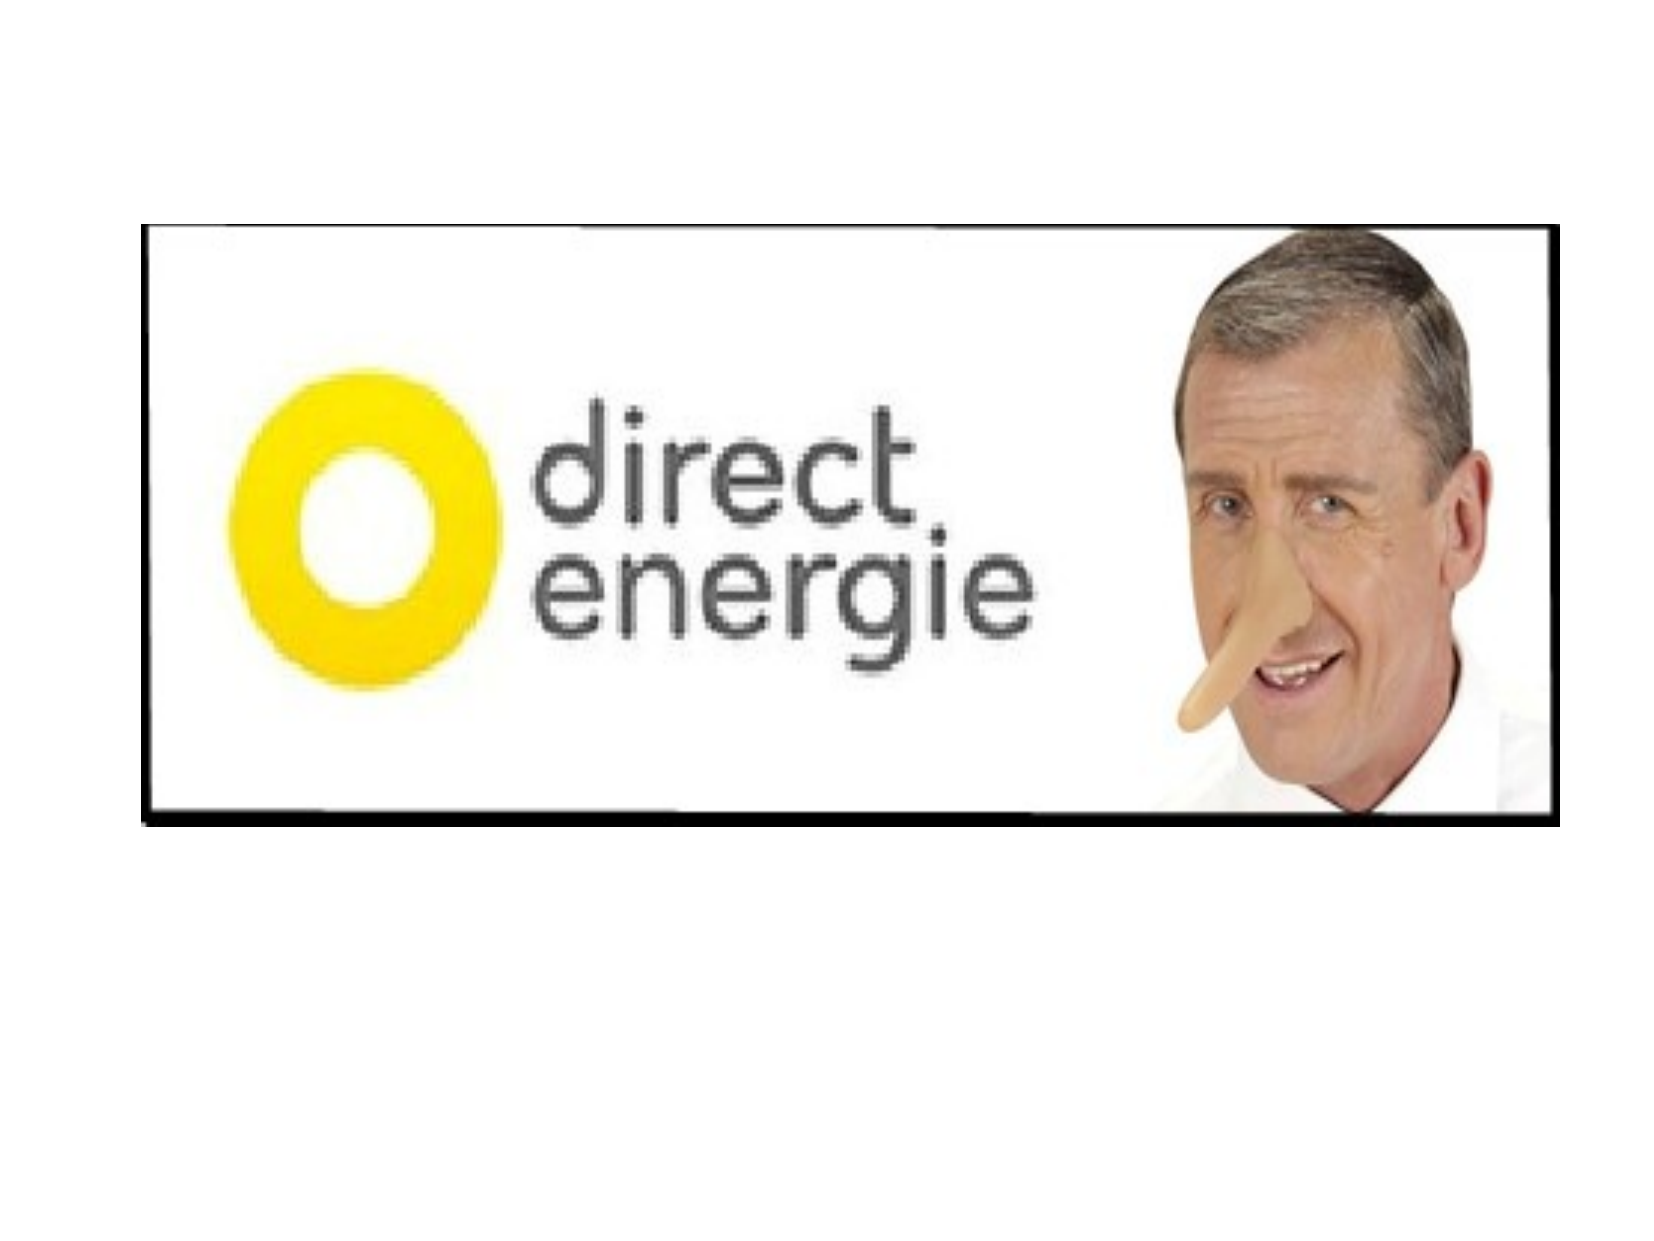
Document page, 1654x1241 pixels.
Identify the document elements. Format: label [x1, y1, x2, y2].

picture [141, 224, 1560, 827]
